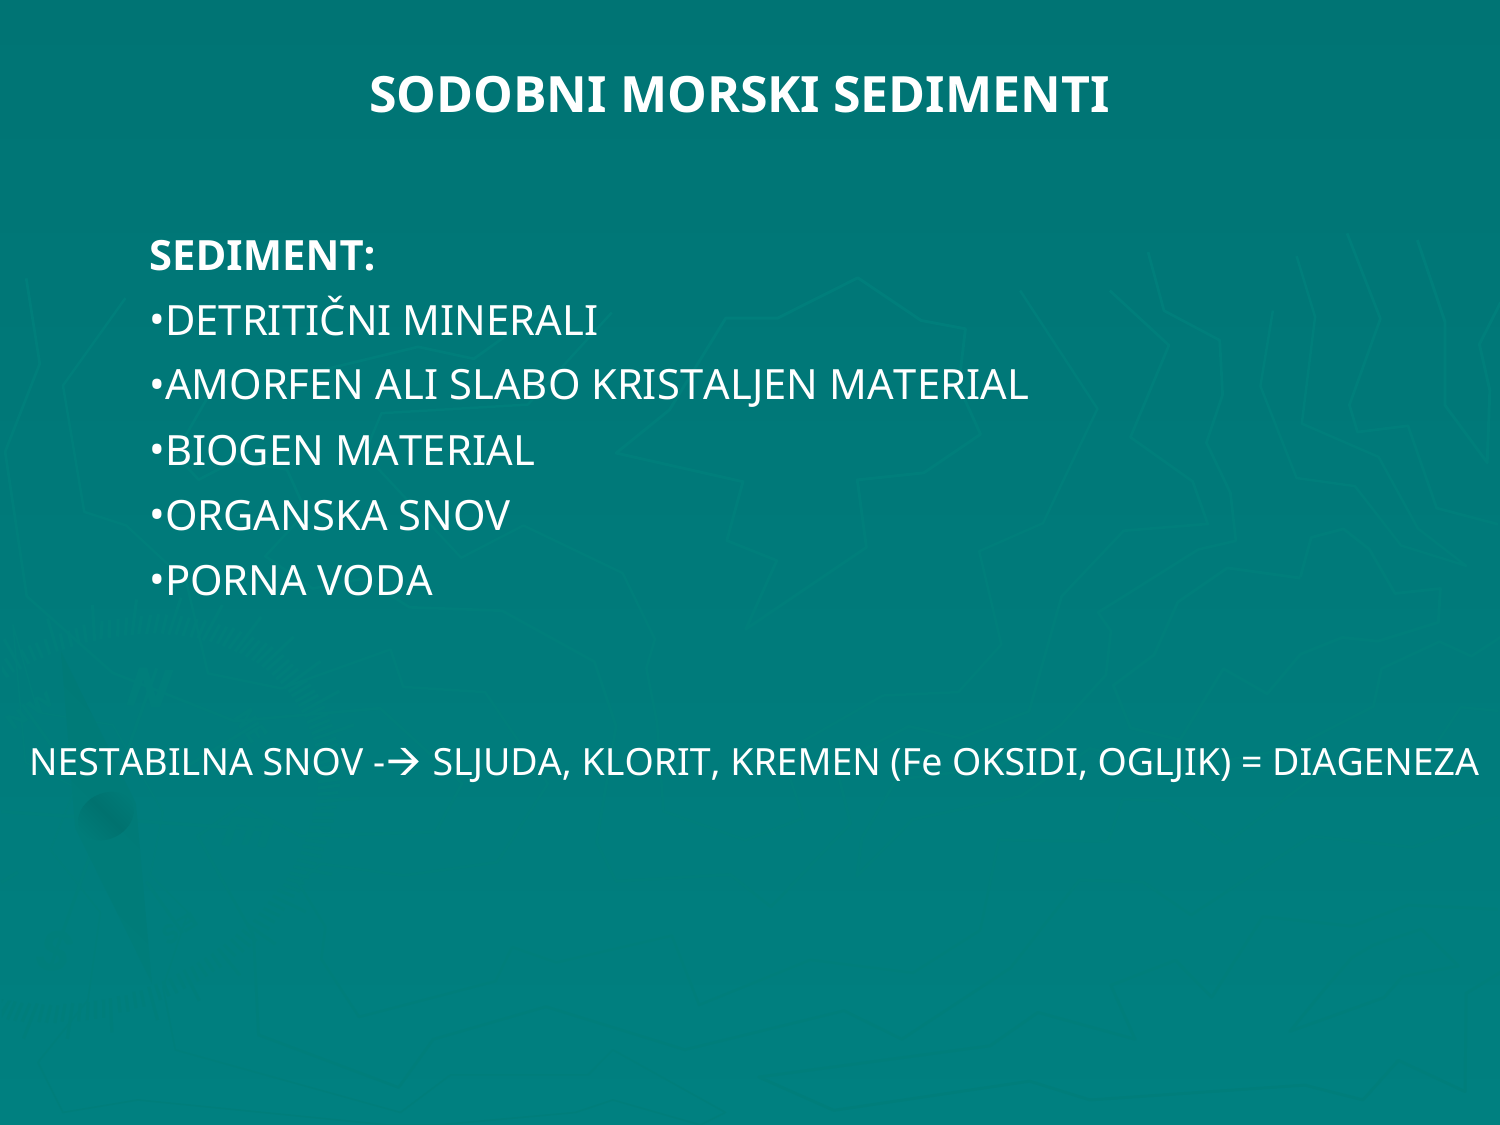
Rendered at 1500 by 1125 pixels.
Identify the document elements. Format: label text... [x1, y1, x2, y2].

text_box NESTABILNA SNOV - SLJUDA, KLORIT, KREMEN (Fe OKSIDI, OGLJIK) = DIAGENEZA [14, 730, 1496, 791]
text_box SODOBNI MORSKI SEDIMENTI [354, 54, 1125, 131]
text_box SEDIMENT: DETRITIČNI MINERALI AMORFEN ALI SLABO KRISTALJEN MATERIAL BIOGEN MATERIAL ORGANSKA SNOV PORNA VODA [134, 205, 1045, 612]
